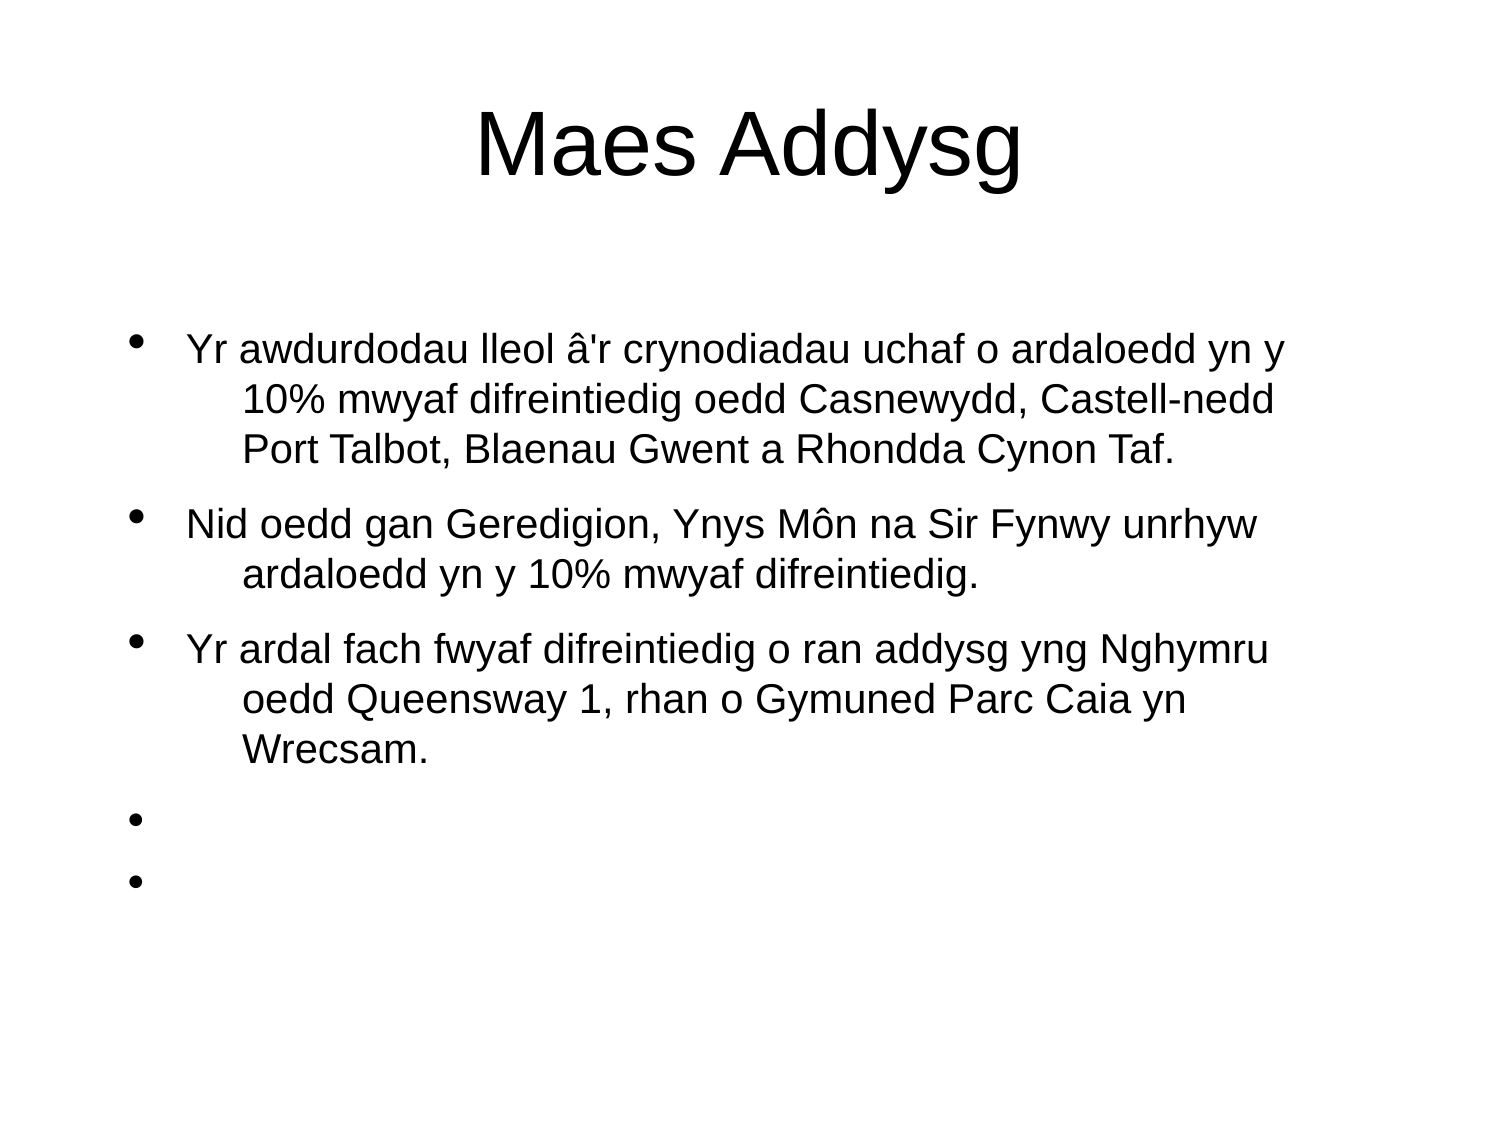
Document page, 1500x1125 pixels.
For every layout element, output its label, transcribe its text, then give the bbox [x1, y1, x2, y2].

text_box Yr awdurdodau lleol â'r crynodiadau uchaf o ardaloedd yn y 10% mwyaf difreintiedig oedd Casnewydd, Castell-nedd Port Talbot, Blaenau Gwent a Rhondda Cynon Taf. Nid oedd gan Geredigion, Ynys Môn na Sir Fynwy unrhyw ardaloedd yn y 10% mwyaf difreintiedig. Yr ardal fach fwyaf difreintiedig o ran addysg yng Nghymru oedd Queensway 1, rhan o Gymuned Parc Caia yn Wrecsam. [115, 314, 1366, 917]
title Maes Addysg [75, 45, 1426, 233]
